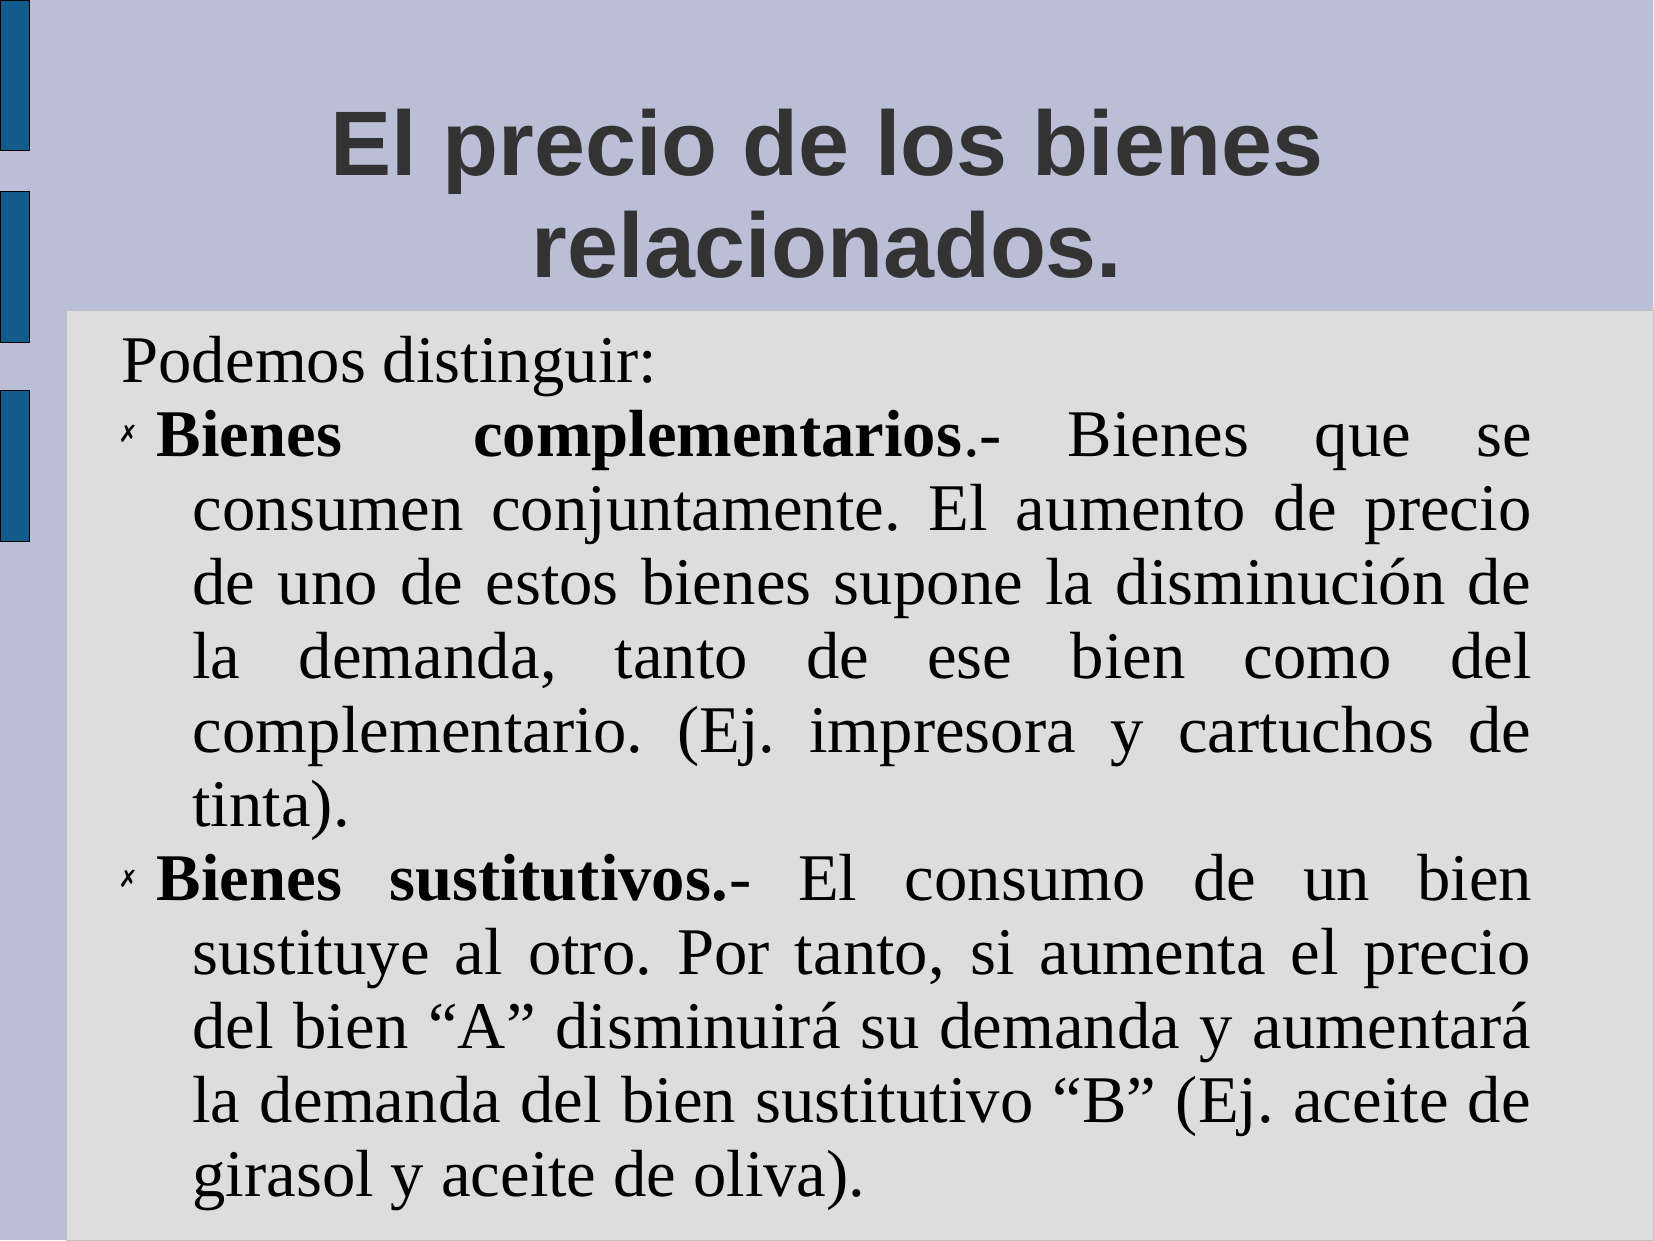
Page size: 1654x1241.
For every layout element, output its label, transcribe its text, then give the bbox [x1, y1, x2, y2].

title El precio de los bienes relacionados. [121, 92, 1534, 293]
subtitle Podemos distinguir: Bienes complementarios.- Bienes que se consumen conjuntamente. El aumento de precio de uno de estos bienes supone la disminución de la demanda, tanto de ese bien como del complementario. (Ej. impresora y cartuchos de tinta). Bienes sustitutivos.- El consumo de un bien sustituye al otro. Por tanto, si aumenta el precio del bien “A” disminuirá su demanda y aumentará la demanda del bien sustitutivo “B” (Ej. aceite de girasol y aceite de oliva). [121, 293, 1534, 1241]
